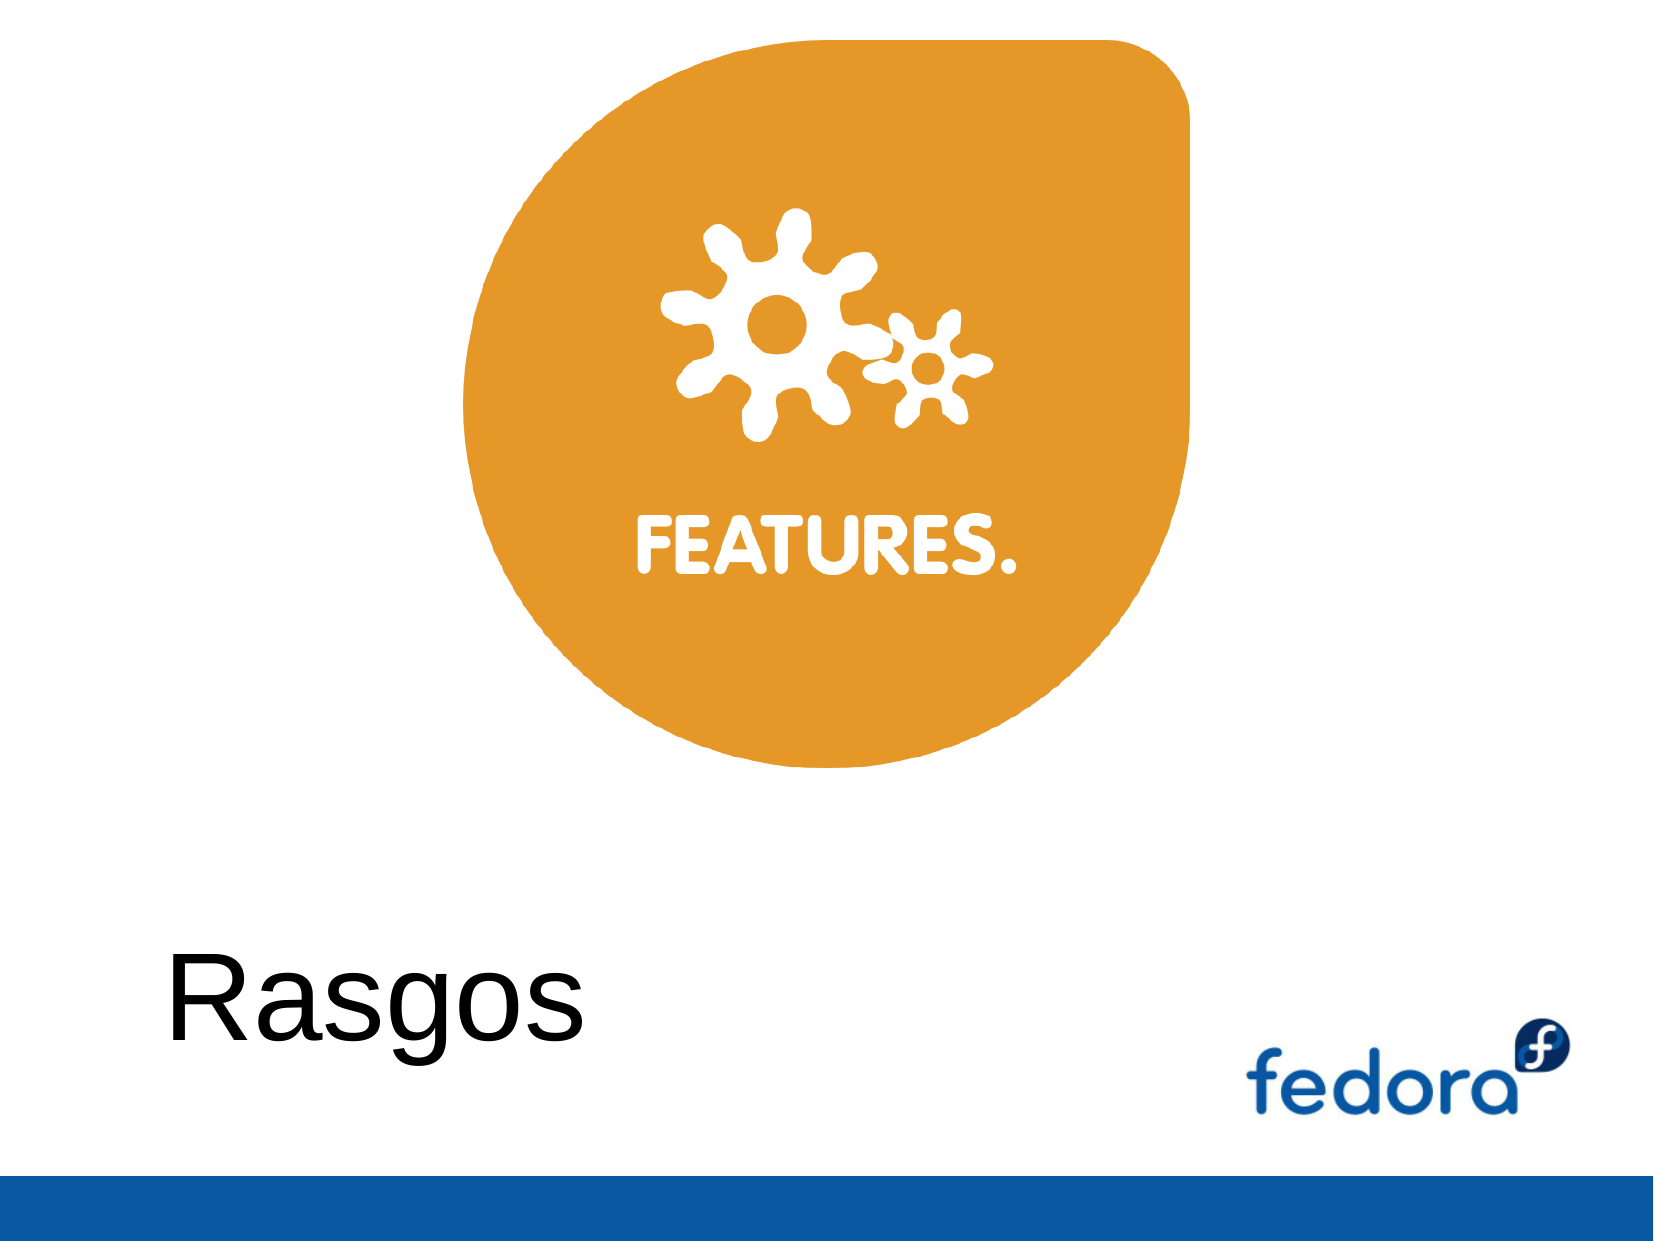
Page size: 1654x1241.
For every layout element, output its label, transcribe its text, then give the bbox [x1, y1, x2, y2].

picture [0, 1176, 1654, 1241]
picture [463, 40, 1190, 768]
picture [1237, 1010, 1576, 1125]
text_box Rasgos [148, 919, 602, 1180]
